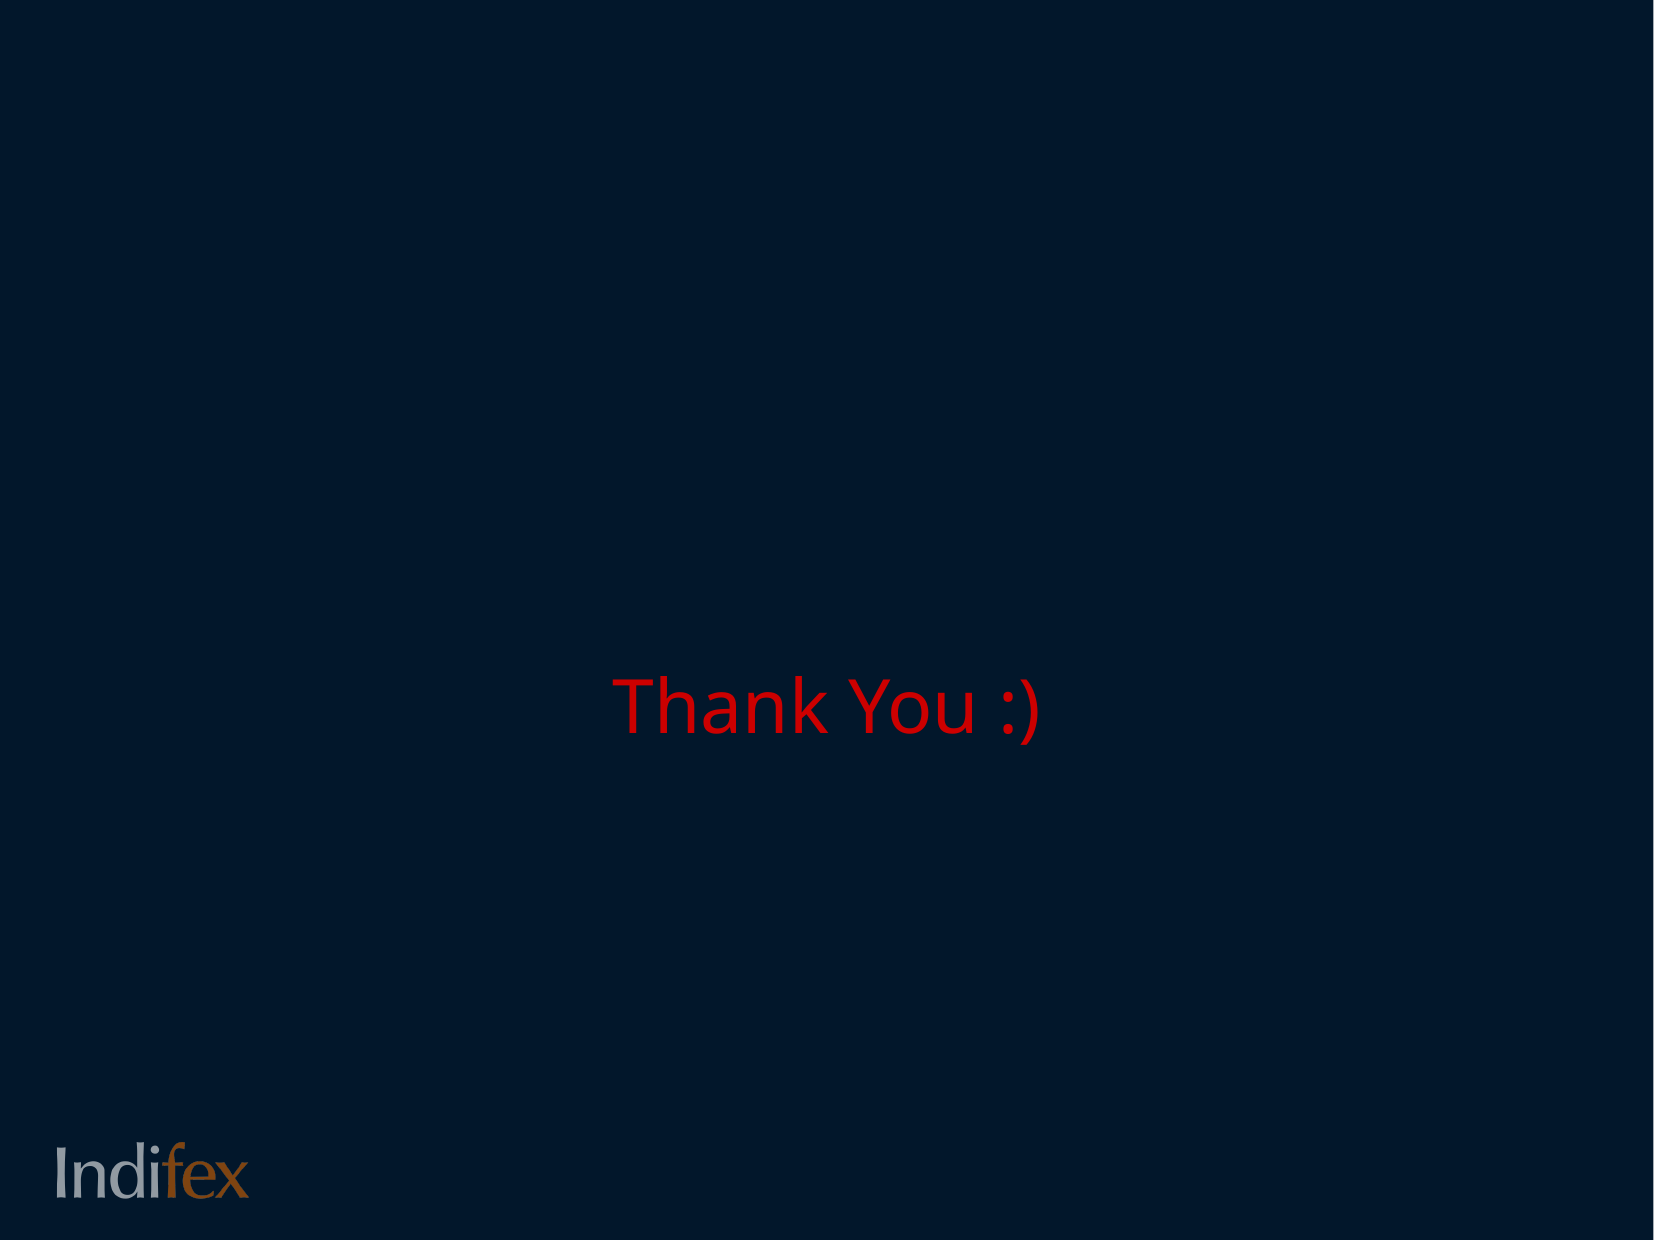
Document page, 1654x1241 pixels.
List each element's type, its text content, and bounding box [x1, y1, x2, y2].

subtitle Thank You :) [82, 290, 1571, 1109]
picture [56, 1142, 249, 1241]
